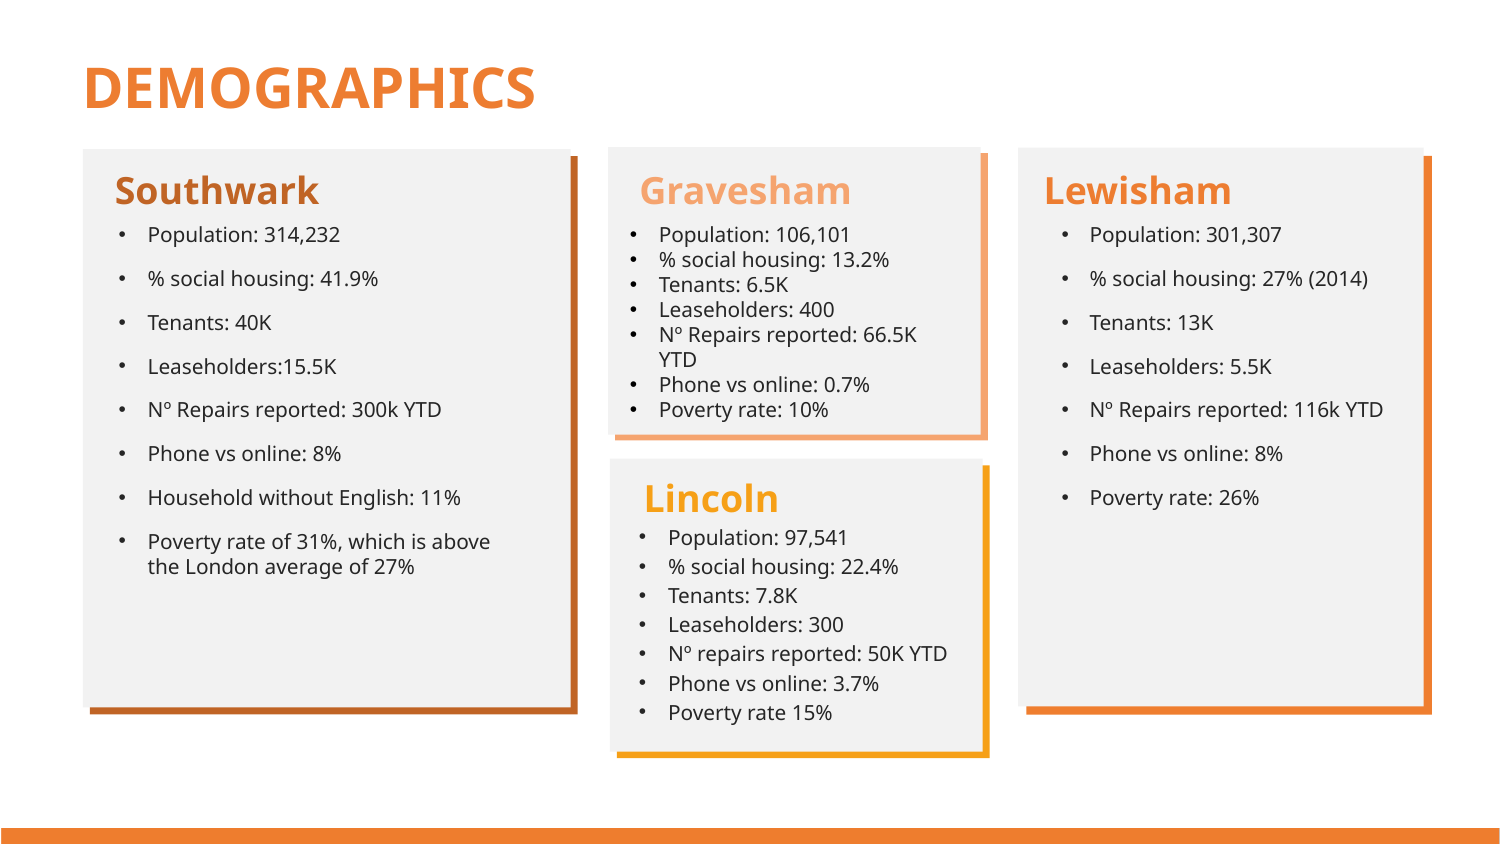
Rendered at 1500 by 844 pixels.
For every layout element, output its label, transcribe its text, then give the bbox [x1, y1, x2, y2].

text_box Population: 97,541 % social housing: 22.4% Tenants: 7.8K Leaseholders: 300 Nº repairs reported: 50K YTD Phone vs online: 3.7% Poverty rate 15% [627, 518, 980, 772]
text_box Southwark [103, 155, 489, 229]
text_box Population: 314,232 % social housing: 41.9% Tenants: 40K Leaseholders:15.5K Nº Repairs reported: 300k YTD Phone vs online: 8% Household without English: 11% Poverty rate of 31%, which is above the London average of 27% [107, 216, 531, 646]
text_box [608, 147, 988, 441]
text_box [609, 458, 990, 759]
text_box DEMOGRAPHICS [71, 46, 725, 135]
picture [0, 828, 1500, 844]
text_box [82, 149, 578, 715]
text_box Lincoln [632, 468, 858, 518]
text_box Lewisham [1032, 155, 1385, 216]
text_box Population: 301,307 % social housing: 27% (2014) Tenants: 13K Leaseholders: 5.5K Nº Repairs reported: 116k YTD Phone vs online: 8% Poverty rate: 26% [1032, 216, 1421, 686]
text_box Gravesham [628, 155, 968, 216]
text_box [1018, 147, 1432, 715]
text_box Population: 106,101 % social housing: 13.2% Tenants: 6.5K Leaseholders: 400 Nº Repairs reported: 66.5K YTD Phone vs online: 0.7% Poverty rate: 10% [618, 216, 971, 435]
